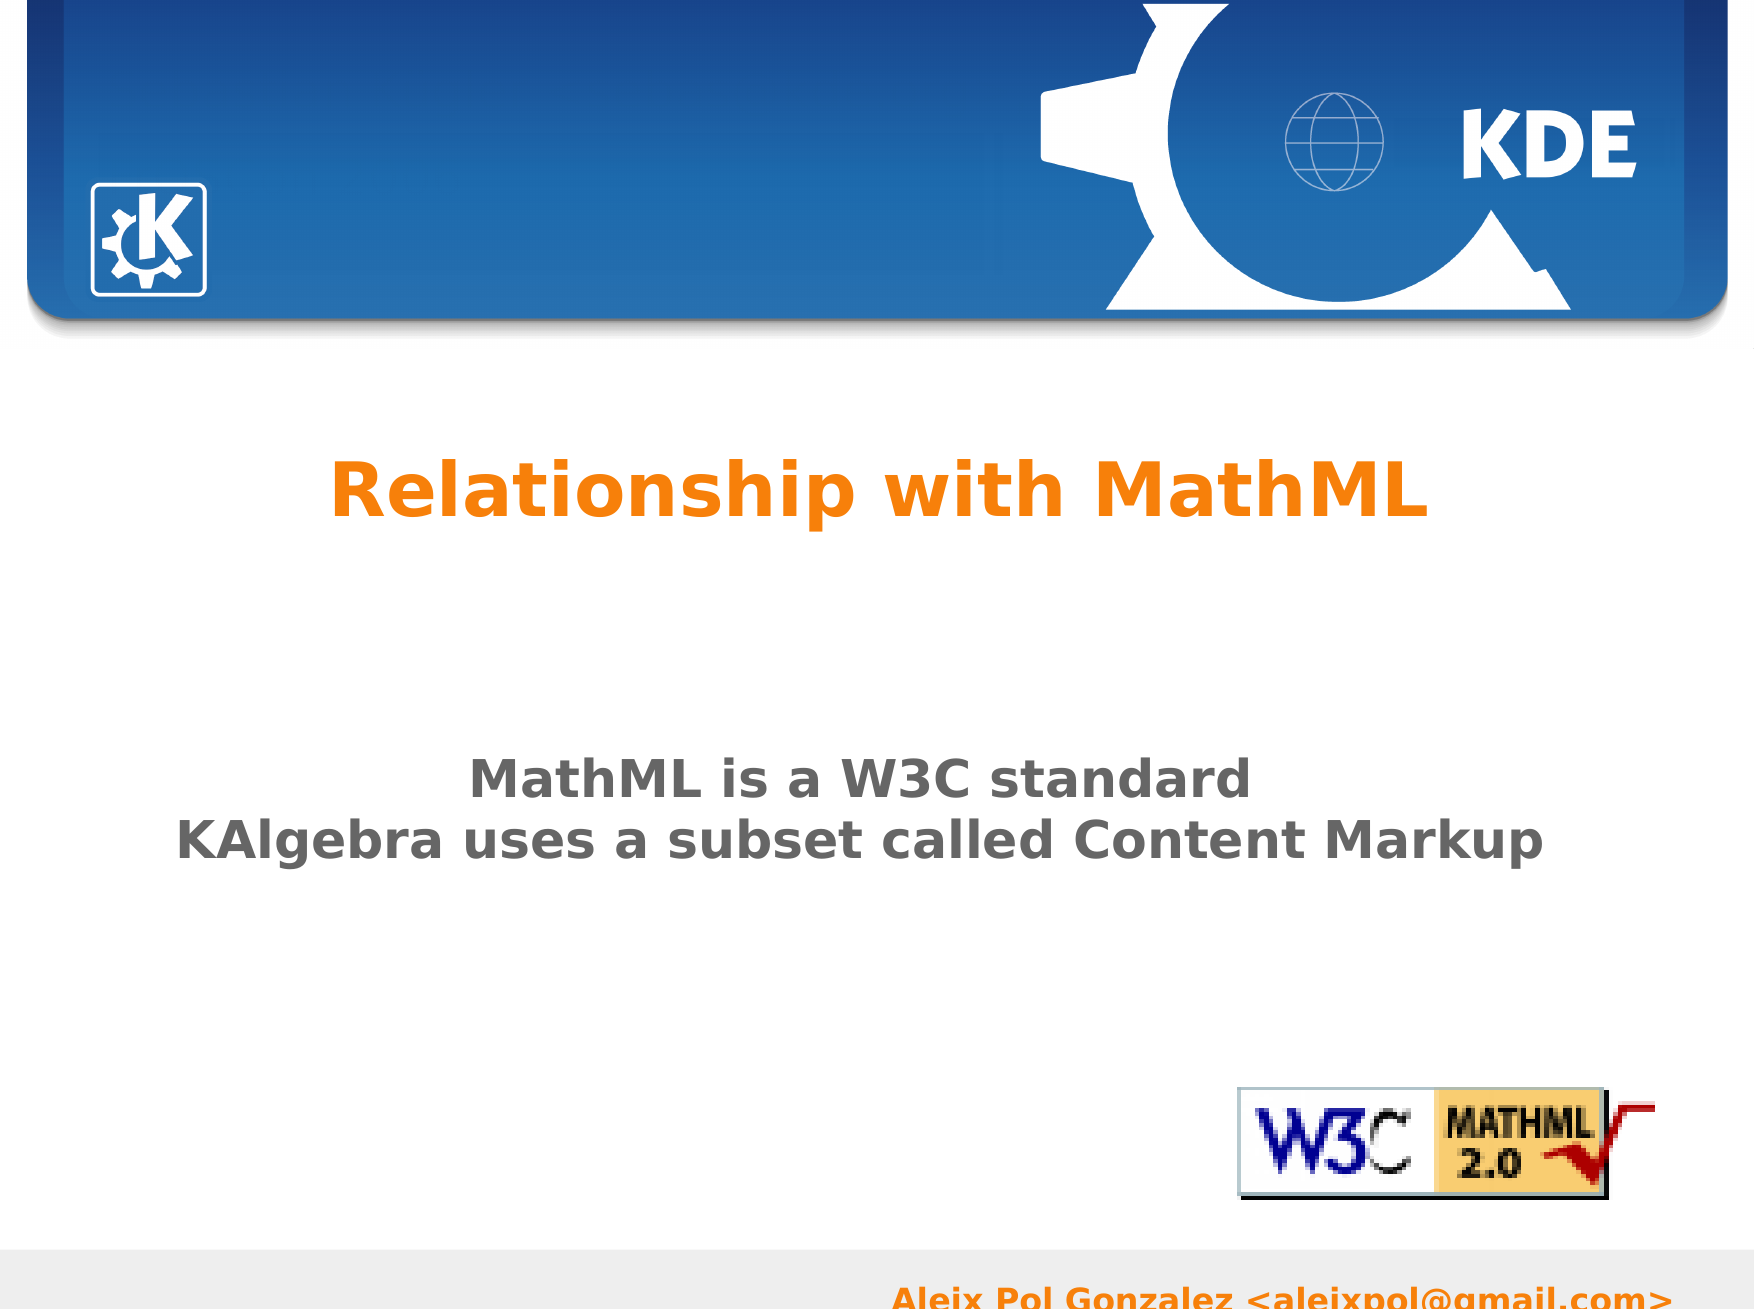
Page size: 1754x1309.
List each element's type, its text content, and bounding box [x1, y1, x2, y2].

text_box Relationship with MathML [123, 395, 1606, 499]
picture [1237, 1087, 1655, 1201]
picture [0, 0, 1754, 349]
text_box MathML is a W3C standard KAlgebra uses a subset called Content Markup [71, 741, 1651, 939]
